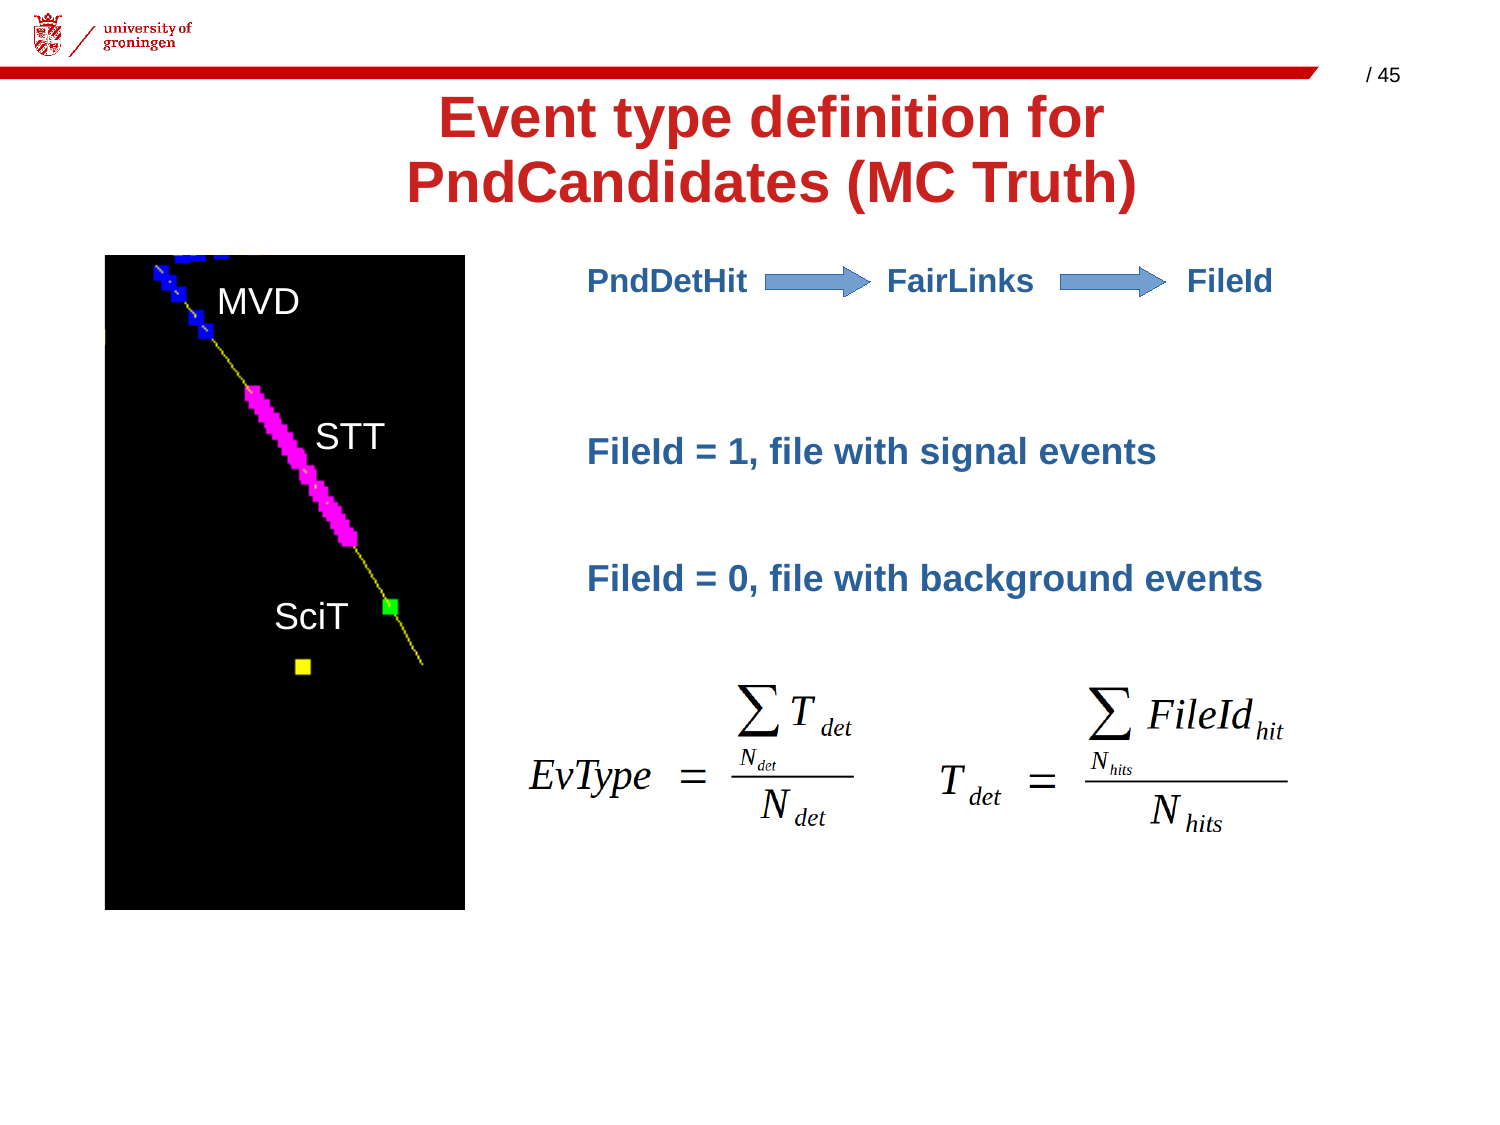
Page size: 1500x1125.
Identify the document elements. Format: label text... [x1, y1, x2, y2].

text_box [765, 266, 871, 297]
text_box SciT [259, 588, 365, 646]
picture [104, 254, 466, 911]
text_box / 1 [1351, 55, 1487, 94]
text_box FileId = 1, file with signal events FileId = 0, file with background events [572, 402, 1411, 607]
picture [34, 13, 192, 57]
text_box STT [300, 408, 401, 465]
text_box Event type definition for PndCandidates (MC Truth) [330, 77, 1216, 223]
text_box [1060, 266, 1166, 297]
text_box PndDetHit FairLinks FileId [572, 254, 1411, 344]
picture [510, 659, 924, 861]
text_box MVD [202, 273, 316, 330]
picture [937, 663, 1328, 858]
